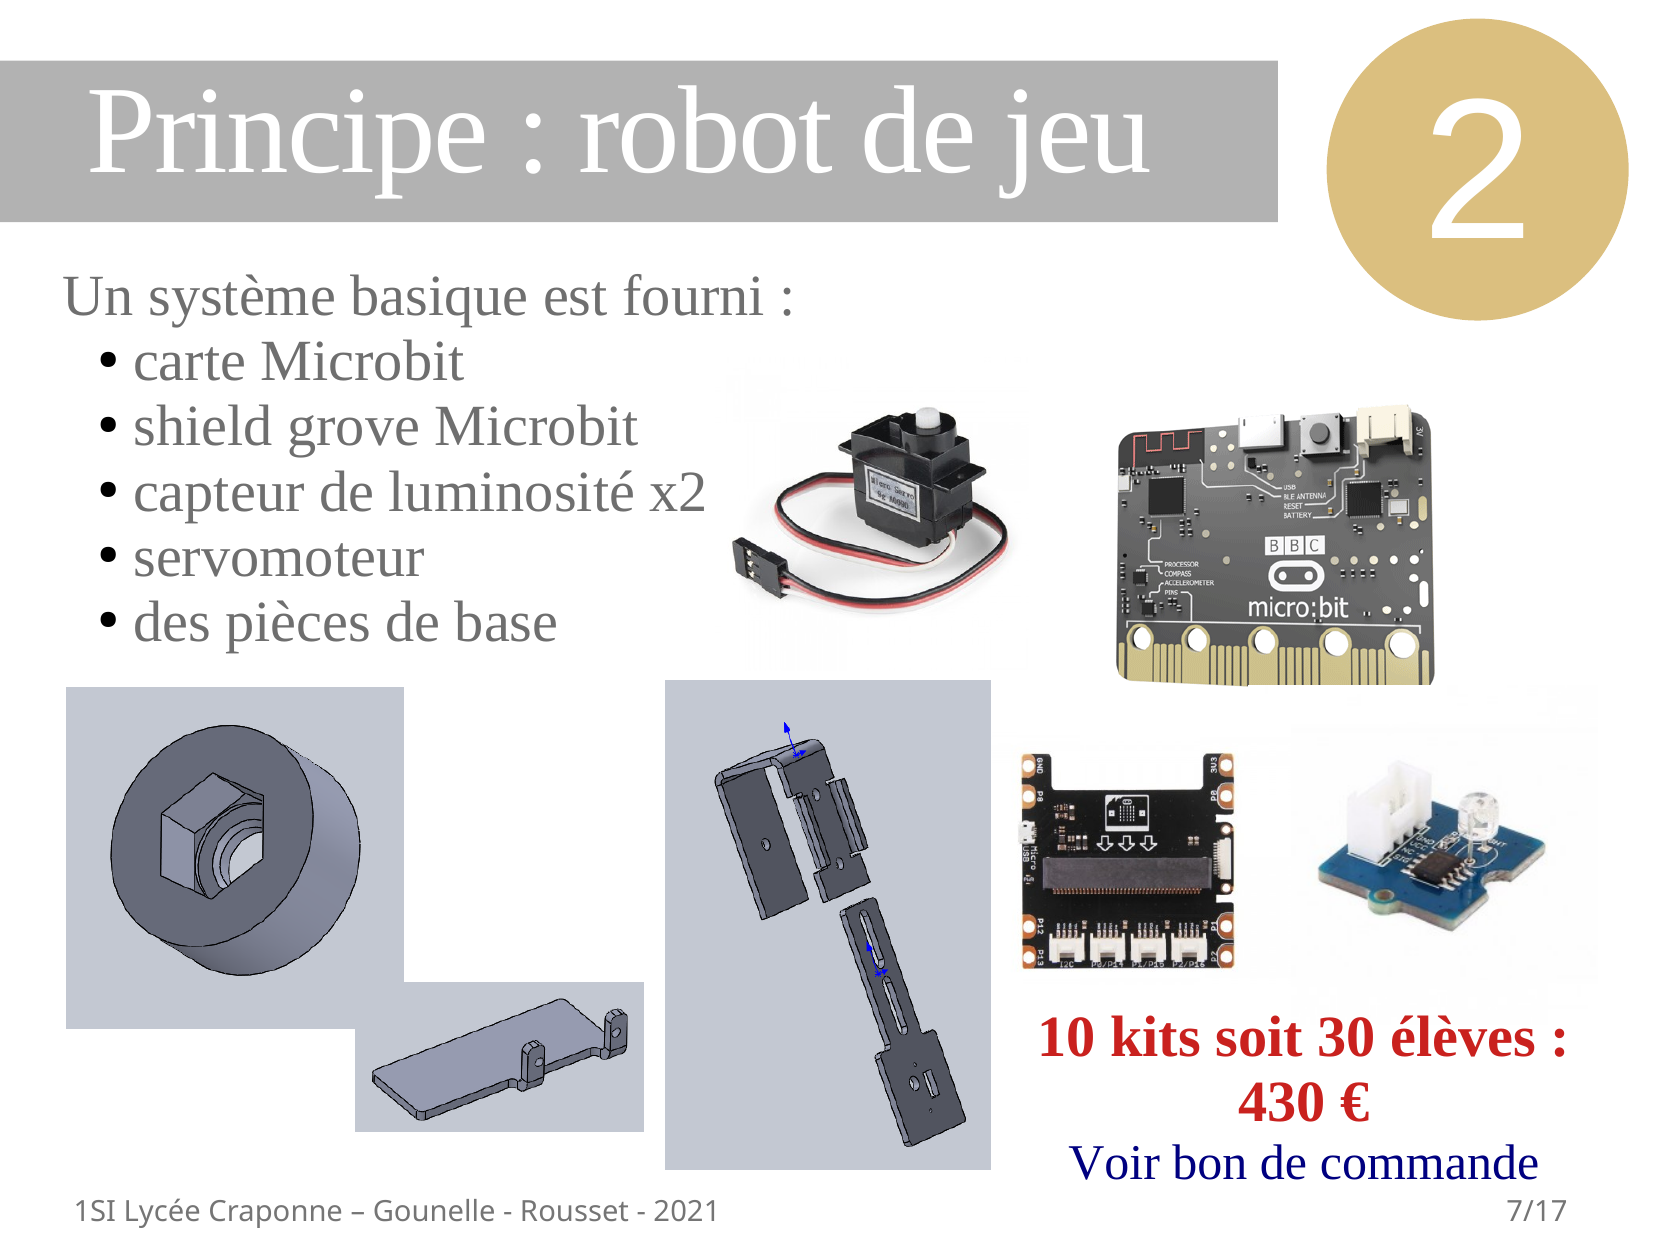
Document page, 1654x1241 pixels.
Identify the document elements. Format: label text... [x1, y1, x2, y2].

picture [66, 687, 644, 1132]
picture [665, 337, 1616, 1170]
text_box Un système basique est fourni : carte Microbit shield grove Microbit capteur de luminosité x2 servomoteur des pièces de base [62, 263, 1204, 654]
text_box 2 [1326, 18, 1629, 321]
text_box Principe : robot de jeu [0, 60, 1278, 223]
text_box 10 kits soit 30 élèves : 430 € Voir bon de commande [1026, 1004, 1582, 1241]
